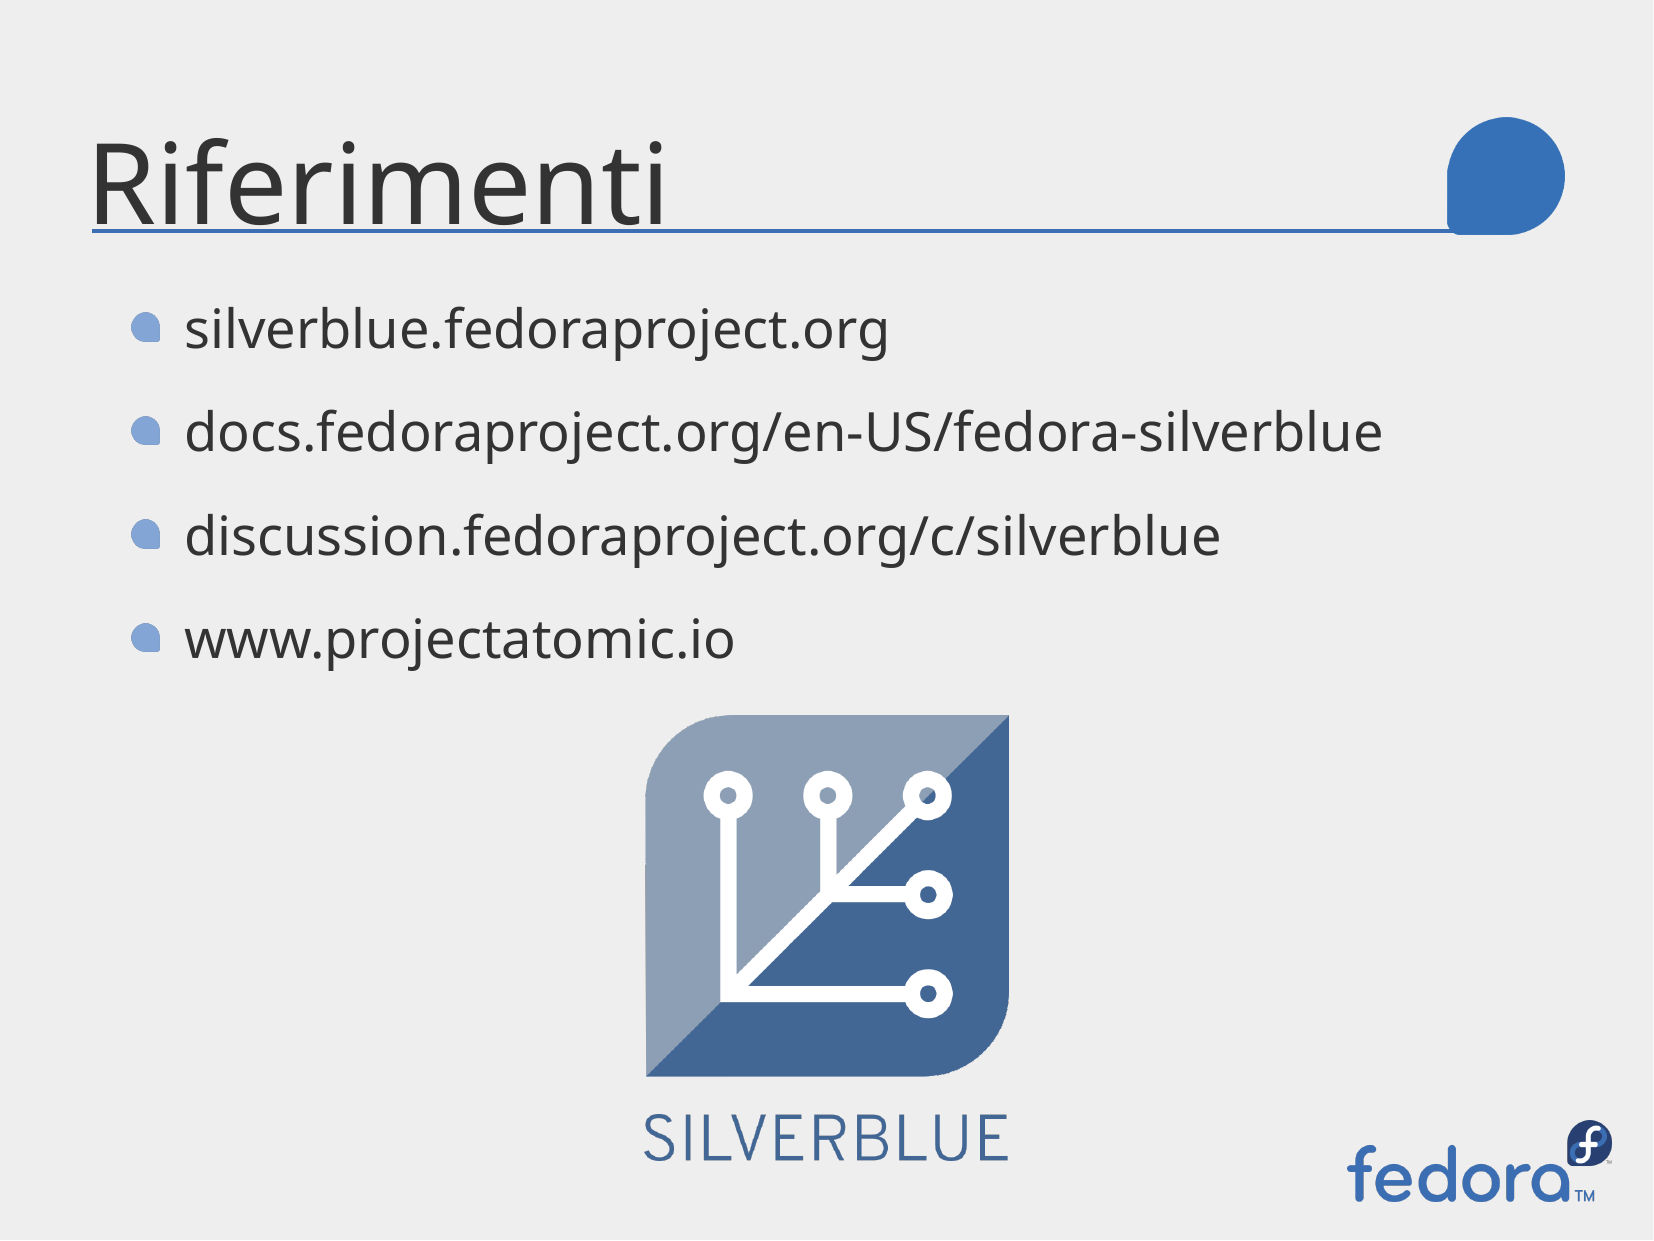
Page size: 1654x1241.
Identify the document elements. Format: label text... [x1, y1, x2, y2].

picture [1347, 1120, 1612, 1202]
picture [644, 715, 1009, 1161]
title Riferimenti [86, 111, 1575, 250]
list silverblue.fedoraproject.org docs.fedoraproject.org/en-US/fedora-silverblue discussion.fedoraproject.org/c/silverblue www.projectatomic.io [113, 290, 1572, 1010]
